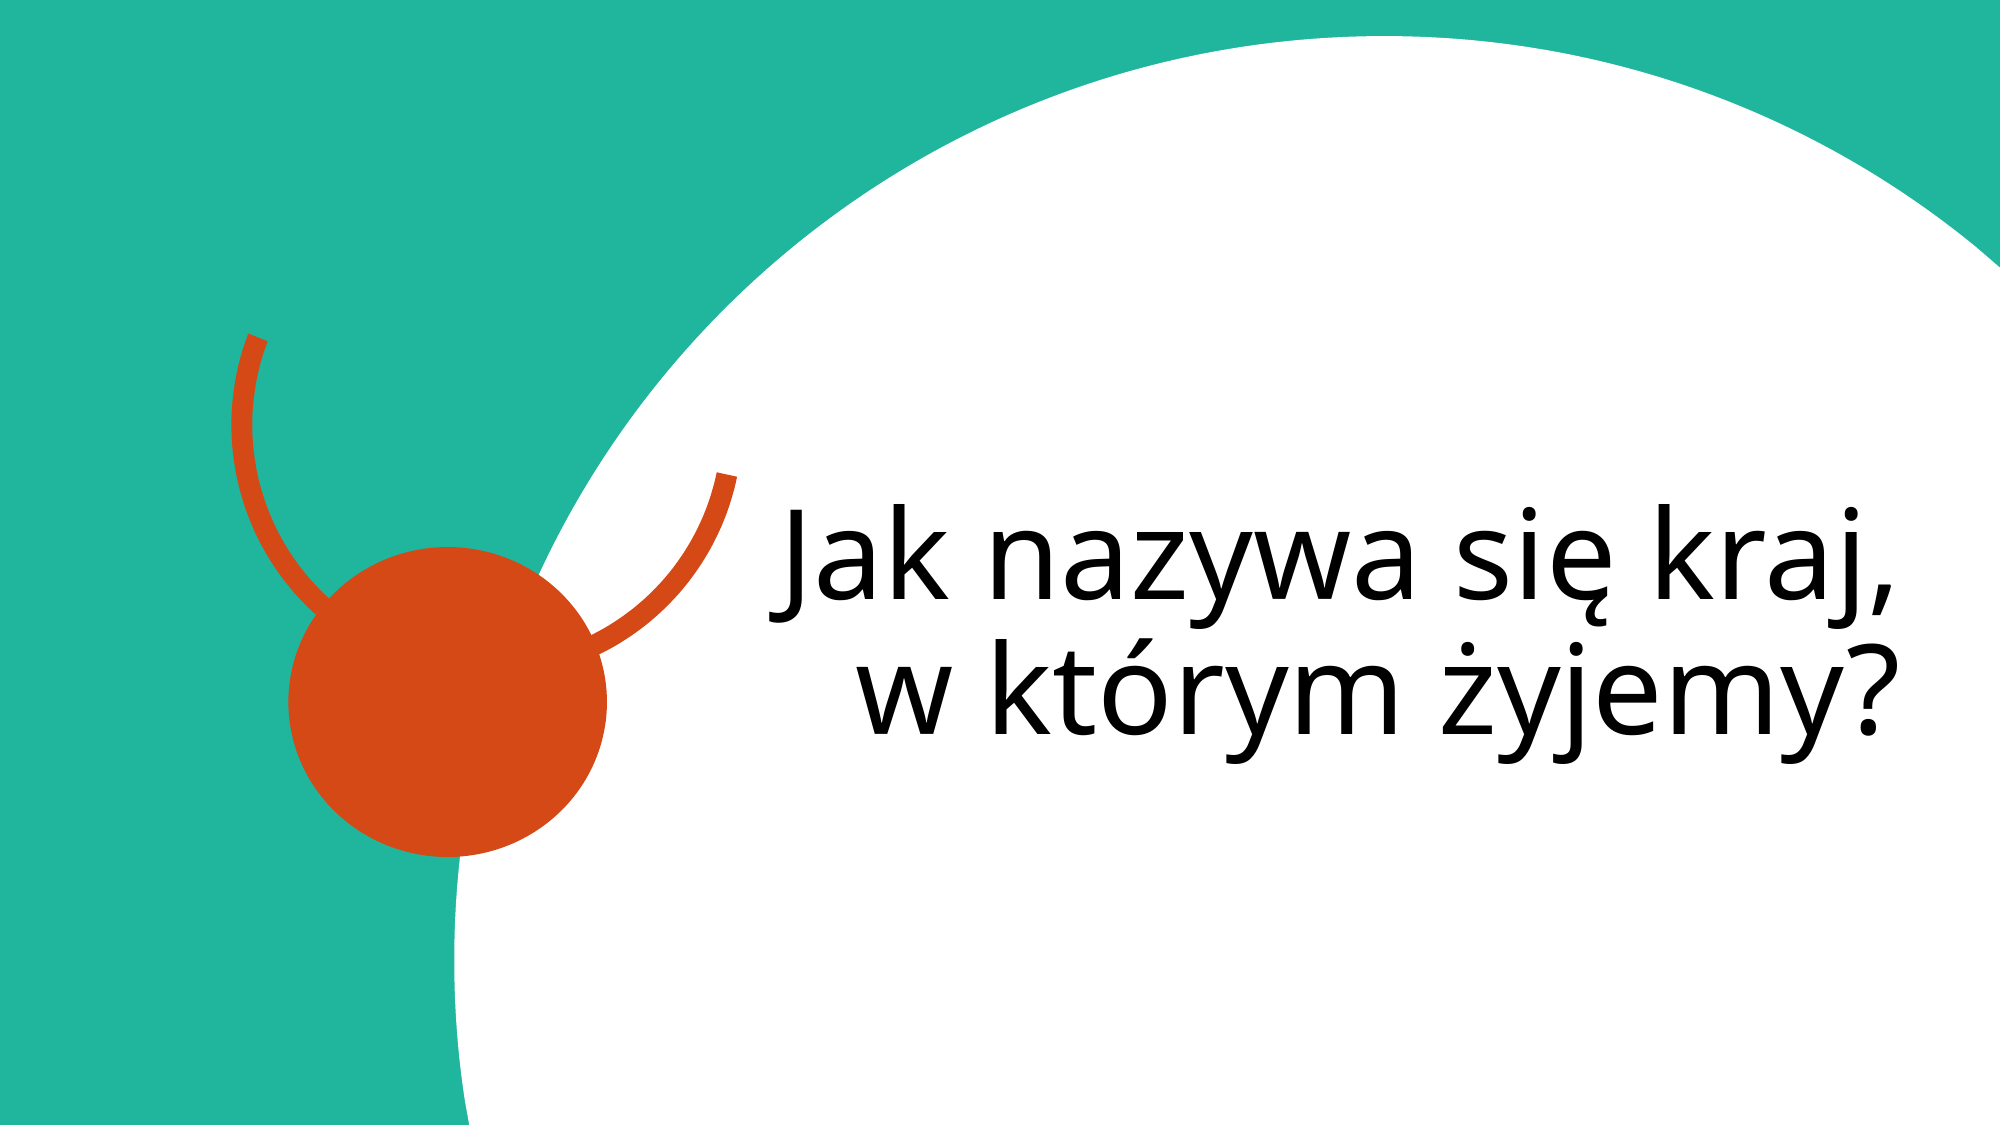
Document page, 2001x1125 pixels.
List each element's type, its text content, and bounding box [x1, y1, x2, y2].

title Jak nazywa się kraj, w którym żyjemy? [662, 318, 1917, 770]
text_box [0, 0, 2000, 1125]
